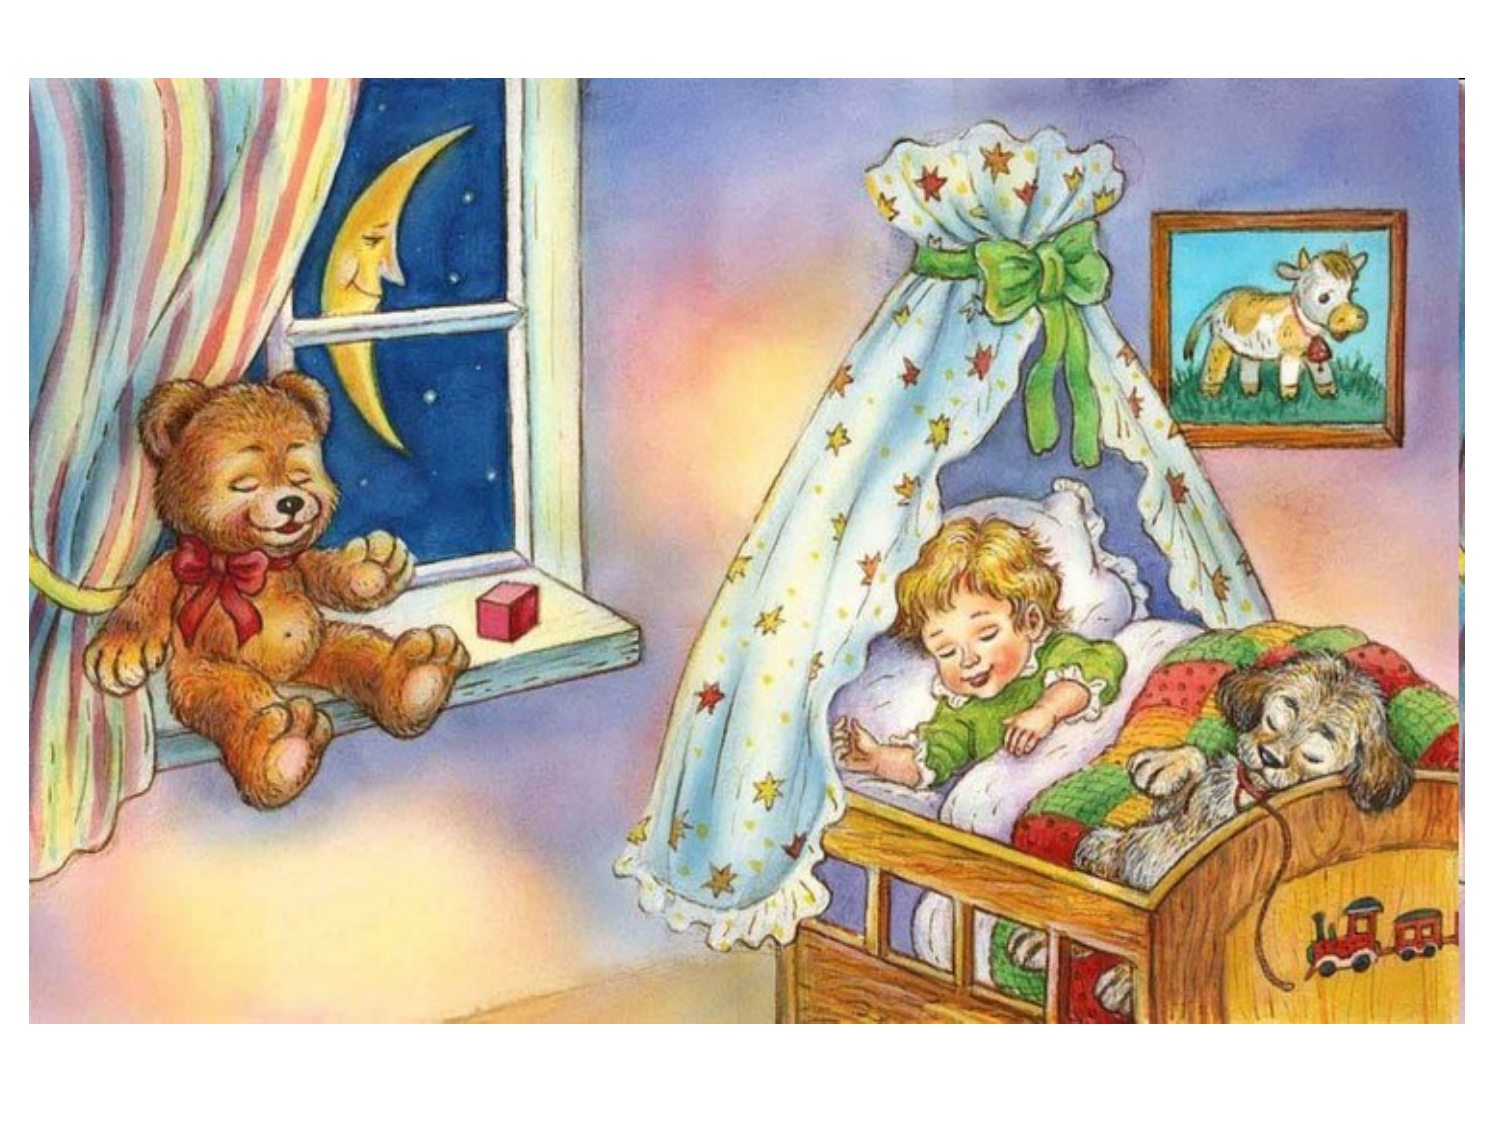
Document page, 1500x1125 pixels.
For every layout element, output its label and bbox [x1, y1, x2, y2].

picture [29, 78, 1465, 1024]
